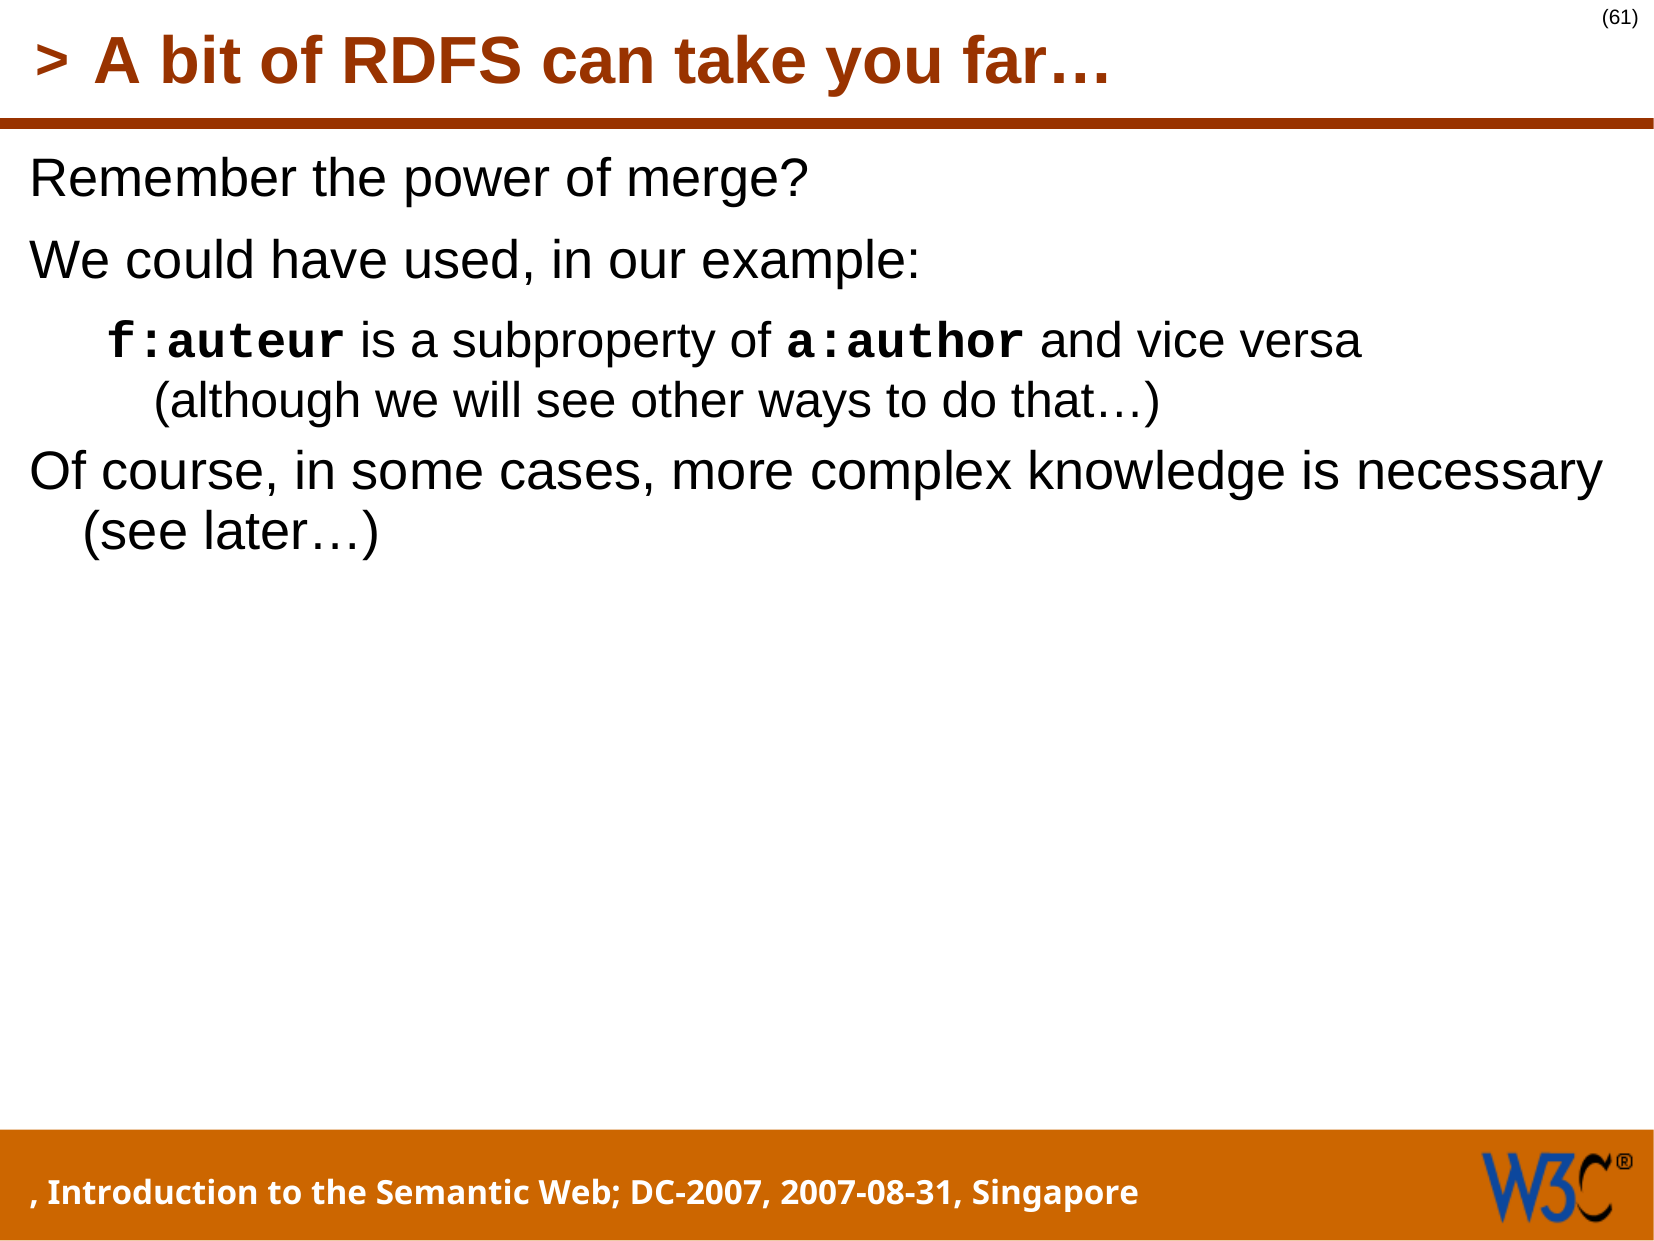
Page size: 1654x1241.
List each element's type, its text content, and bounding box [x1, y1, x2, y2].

title A bit of RDFS can take you far… [93, 7, 1493, 111]
list Remember the power of merge? We could have used, in our example: f:auteur is a subproperty of a:author and vice versa (although we will see other ways to do that…) Of course, in some cases, more complex knowledge is necessary (see later…) [11, 147, 1607, 1119]
picture [1477, 1149, 1639, 1228]
